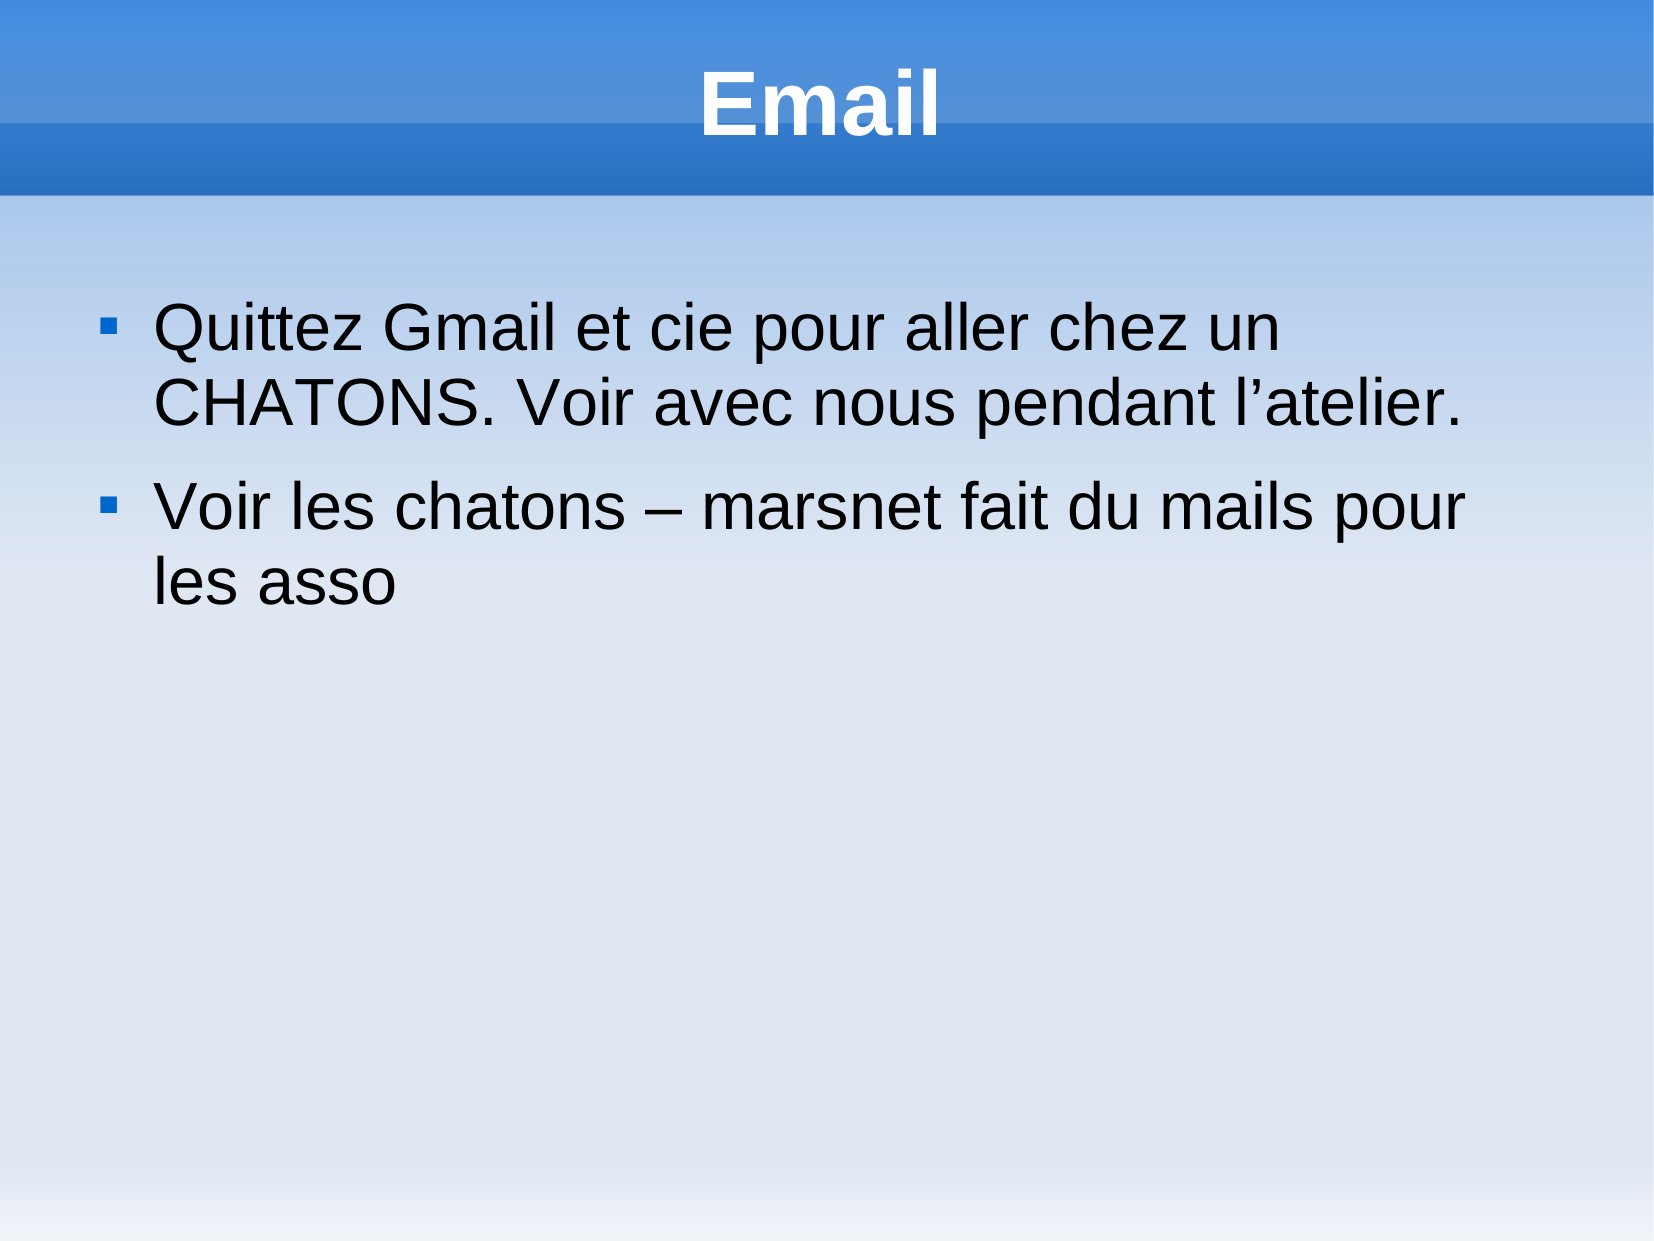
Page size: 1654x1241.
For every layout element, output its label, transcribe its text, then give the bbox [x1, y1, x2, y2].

picture [0, 0, 1654, 1241]
list Quittez Gmail et cie pour aller chez un CHATONS. Voir avec nous pendant l’atelier. Voir les chatons – marsnet fait du mails pour les asso [82, 290, 1571, 1109]
title Email [76, 0, 1565, 208]
